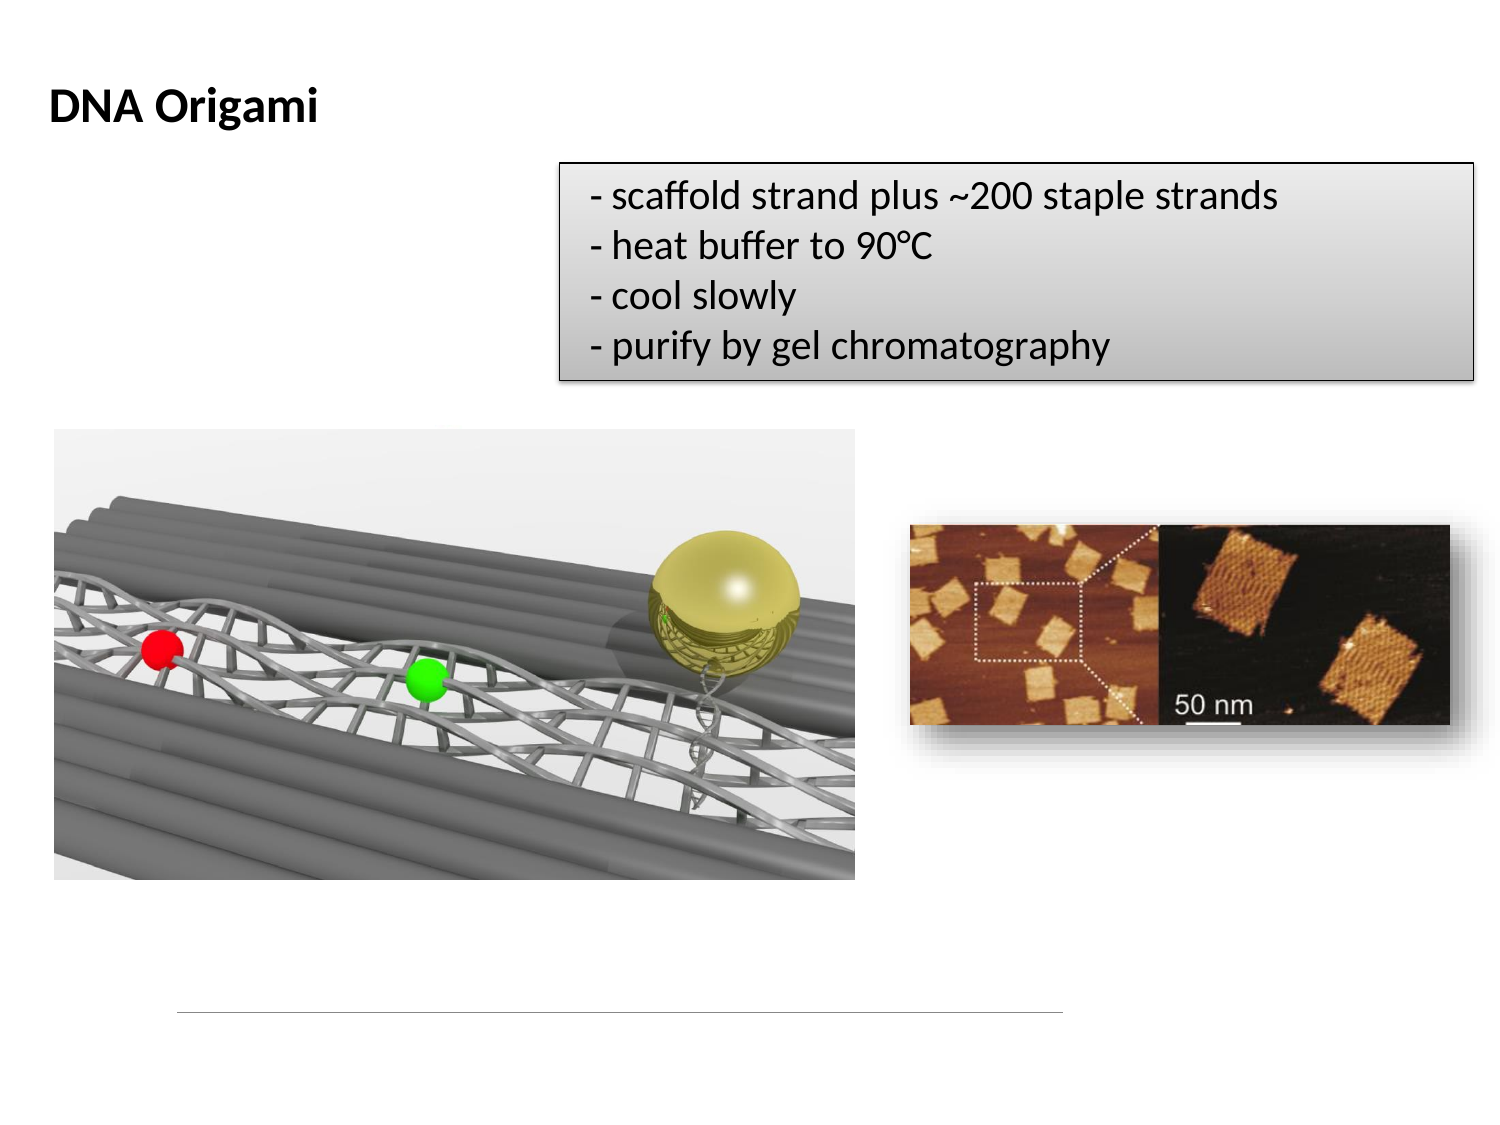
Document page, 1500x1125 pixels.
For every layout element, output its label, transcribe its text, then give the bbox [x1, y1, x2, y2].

title DNA Origami [31, 27, 1469, 152]
picture [54, 152, 1500, 1013]
text_box scaffold strand plus ~200 staple strands heat buffer to 90°C cool slowly purify by gel chromatography [559, 162, 1474, 381]
